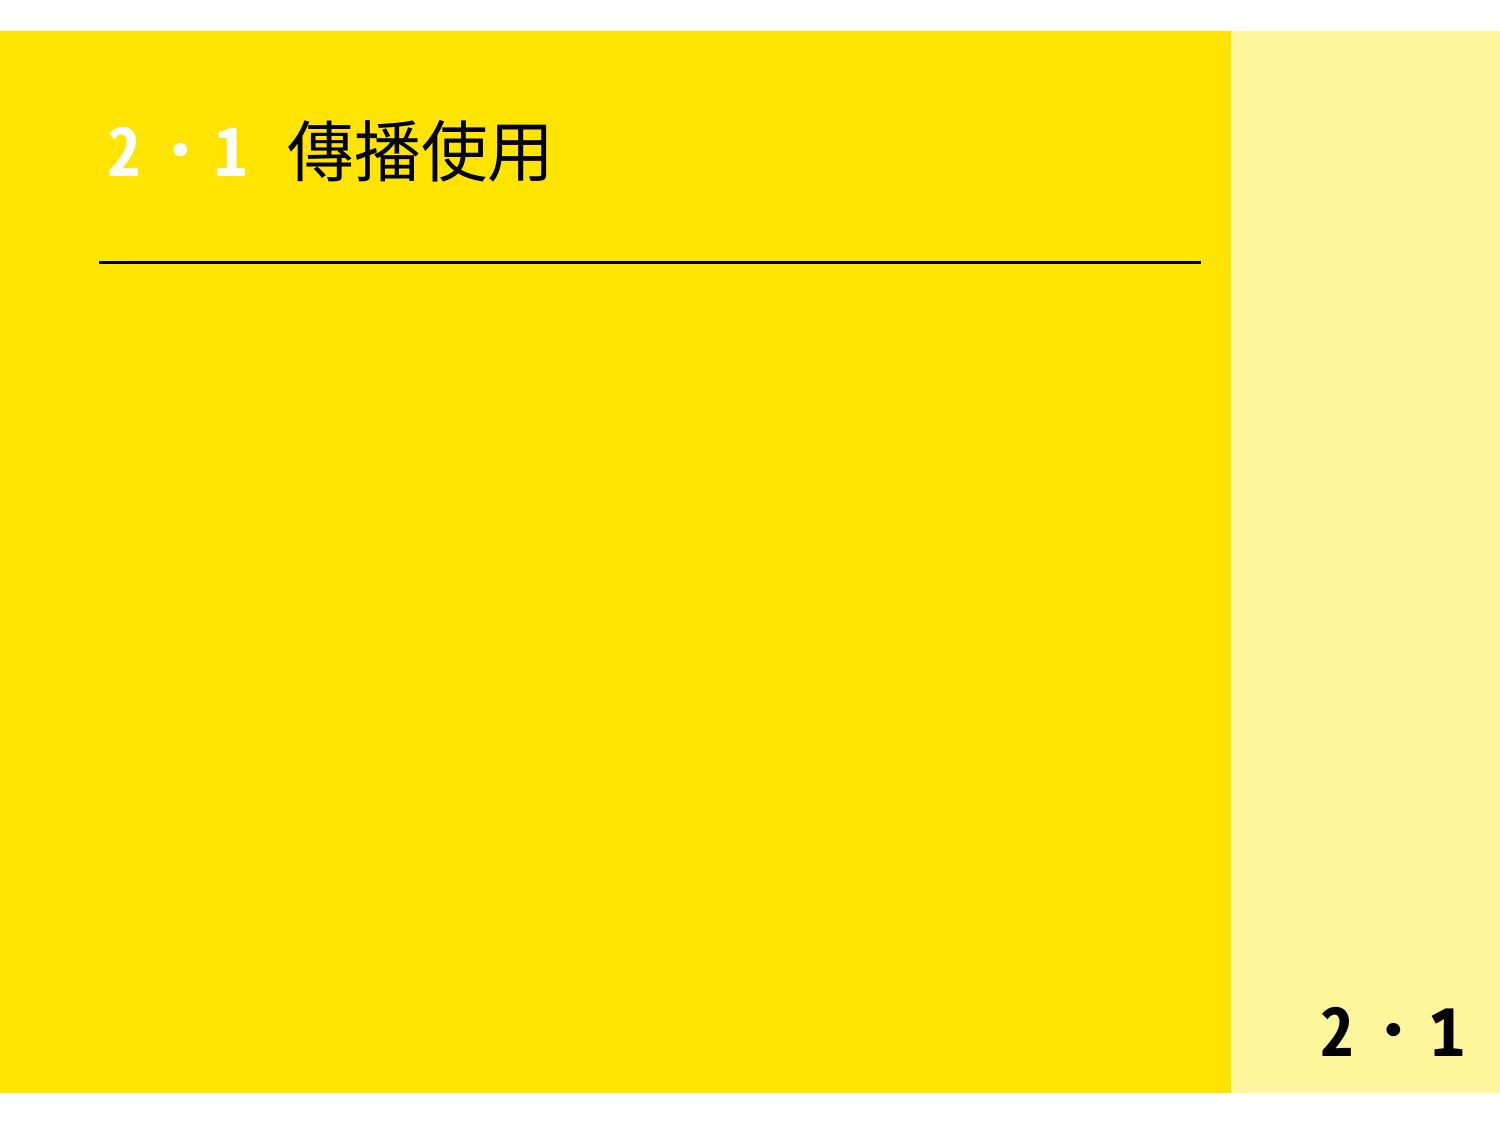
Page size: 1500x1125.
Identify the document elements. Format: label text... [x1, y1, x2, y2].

text_box 2．1 傳播使用 [99, 49, 1201, 250]
text_box 2．1 [1250, 974, 1476, 1085]
picture [0, 31, 1500, 1093]
